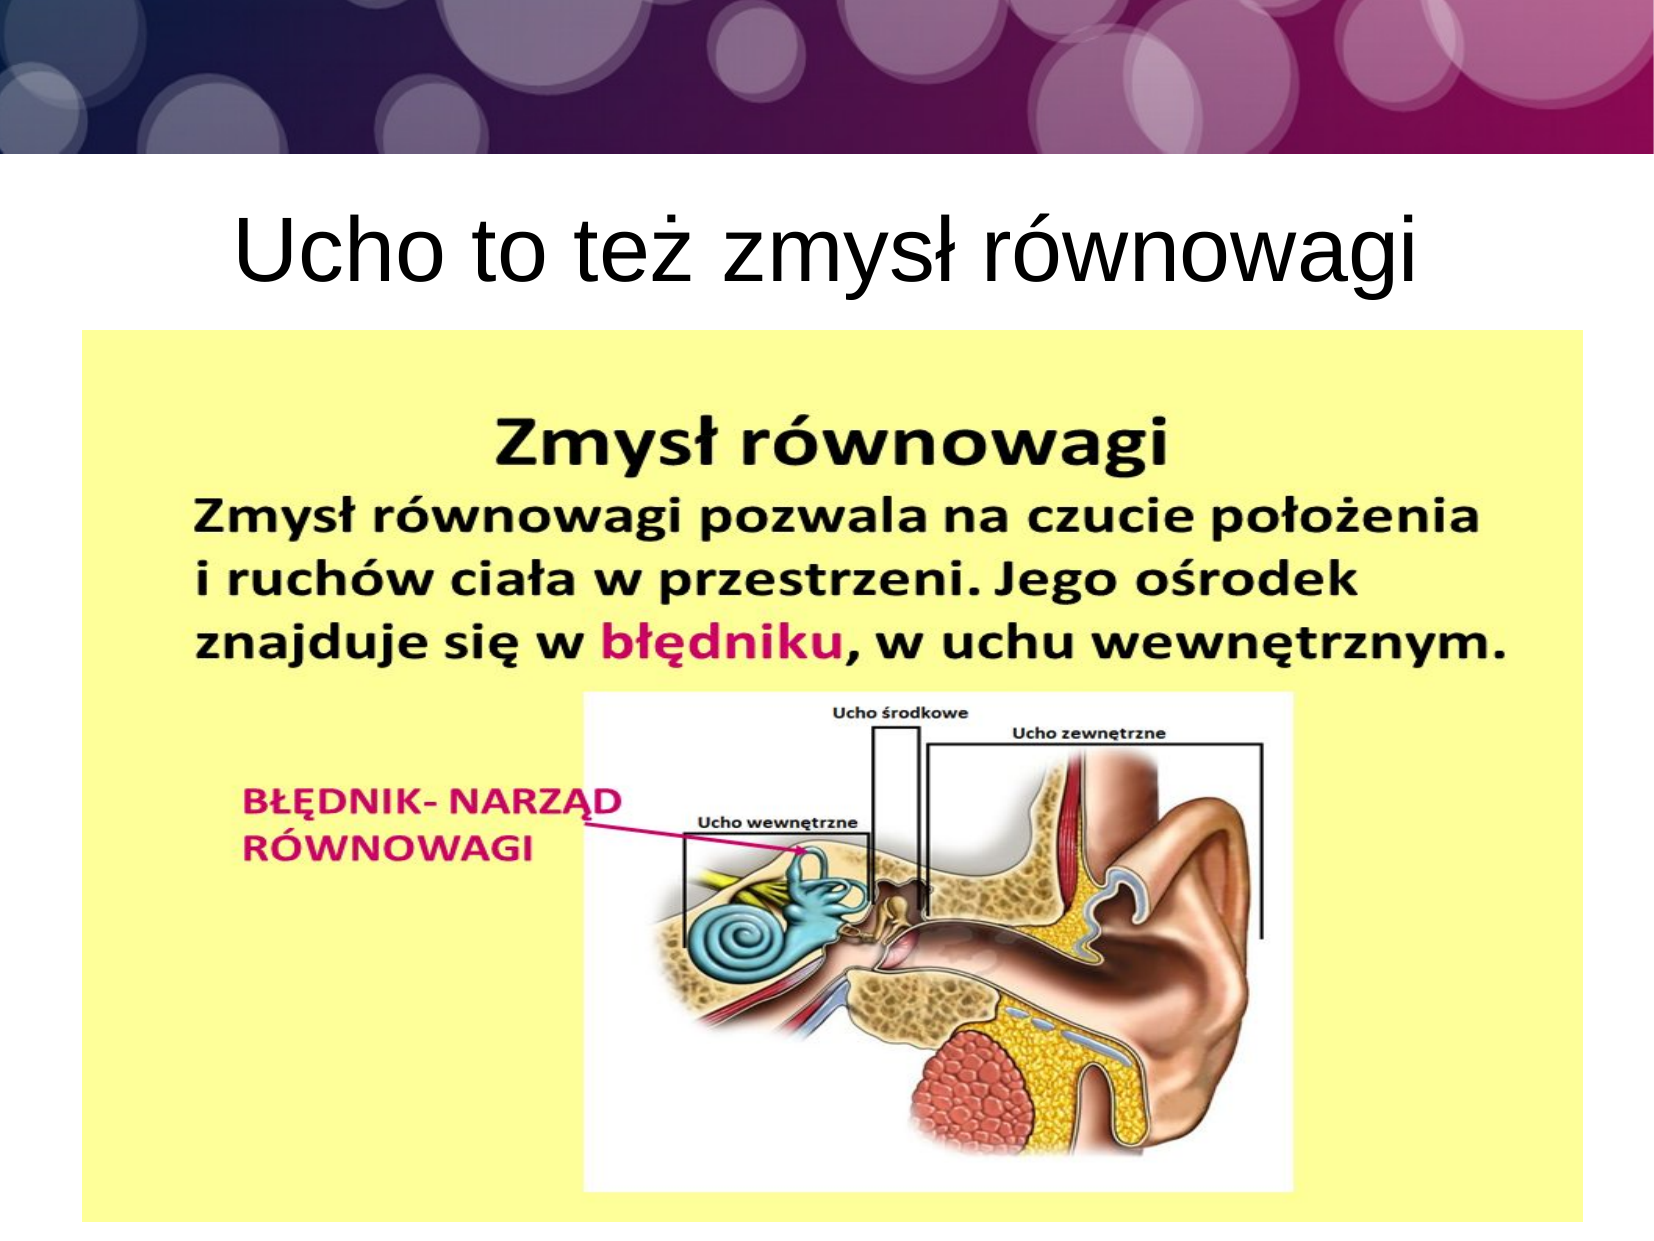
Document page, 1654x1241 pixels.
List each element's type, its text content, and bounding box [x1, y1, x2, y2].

picture [82, 330, 1583, 1222]
title Ucho to też zmysł równowagi [82, 159, 1571, 330]
